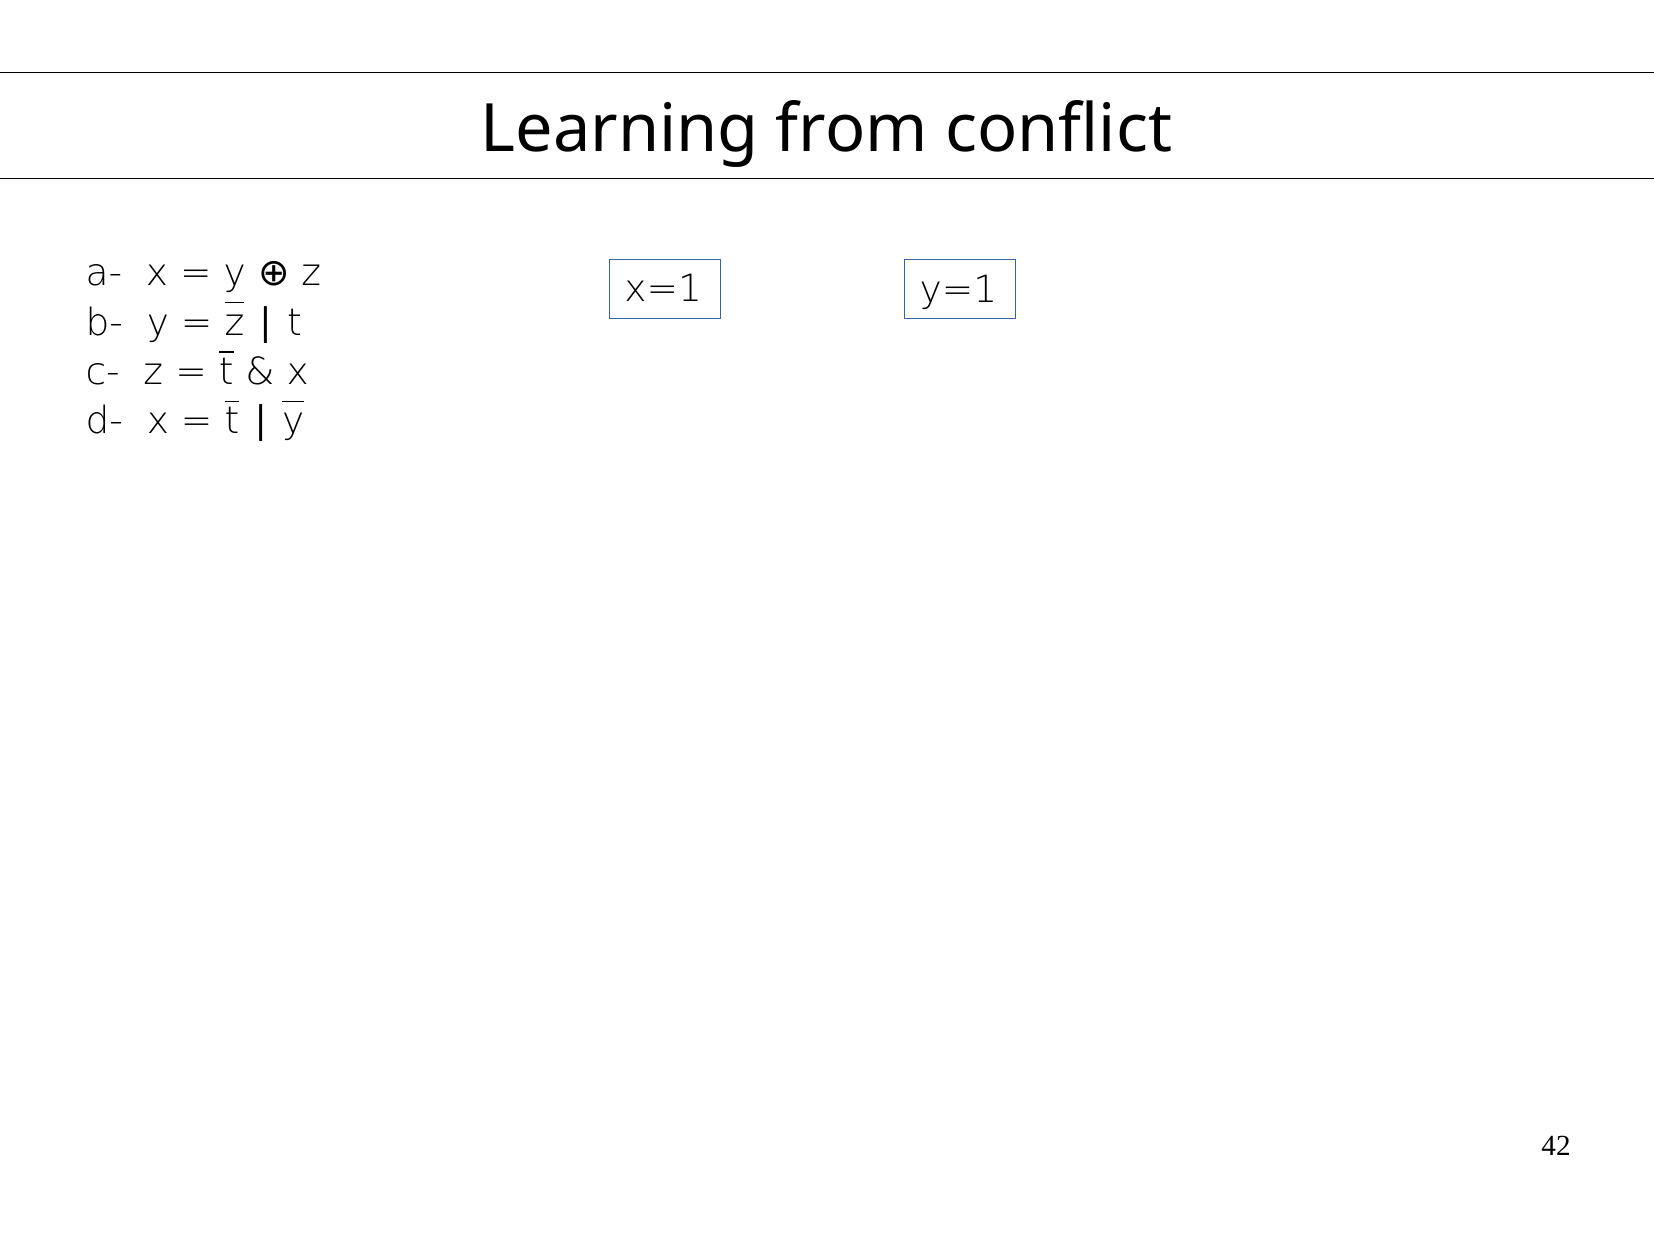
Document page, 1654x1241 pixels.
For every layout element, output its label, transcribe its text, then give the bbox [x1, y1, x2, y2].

text_box a- x = y ⊕ z b- y = z ∣ t c- z = t & x d- x = t ∣ y [70, 243, 414, 453]
text_box x=1 [609, 259, 721, 319]
text_box y=1 [904, 259, 1016, 319]
text_box Learning from conflict [0, 72, 1654, 166]
